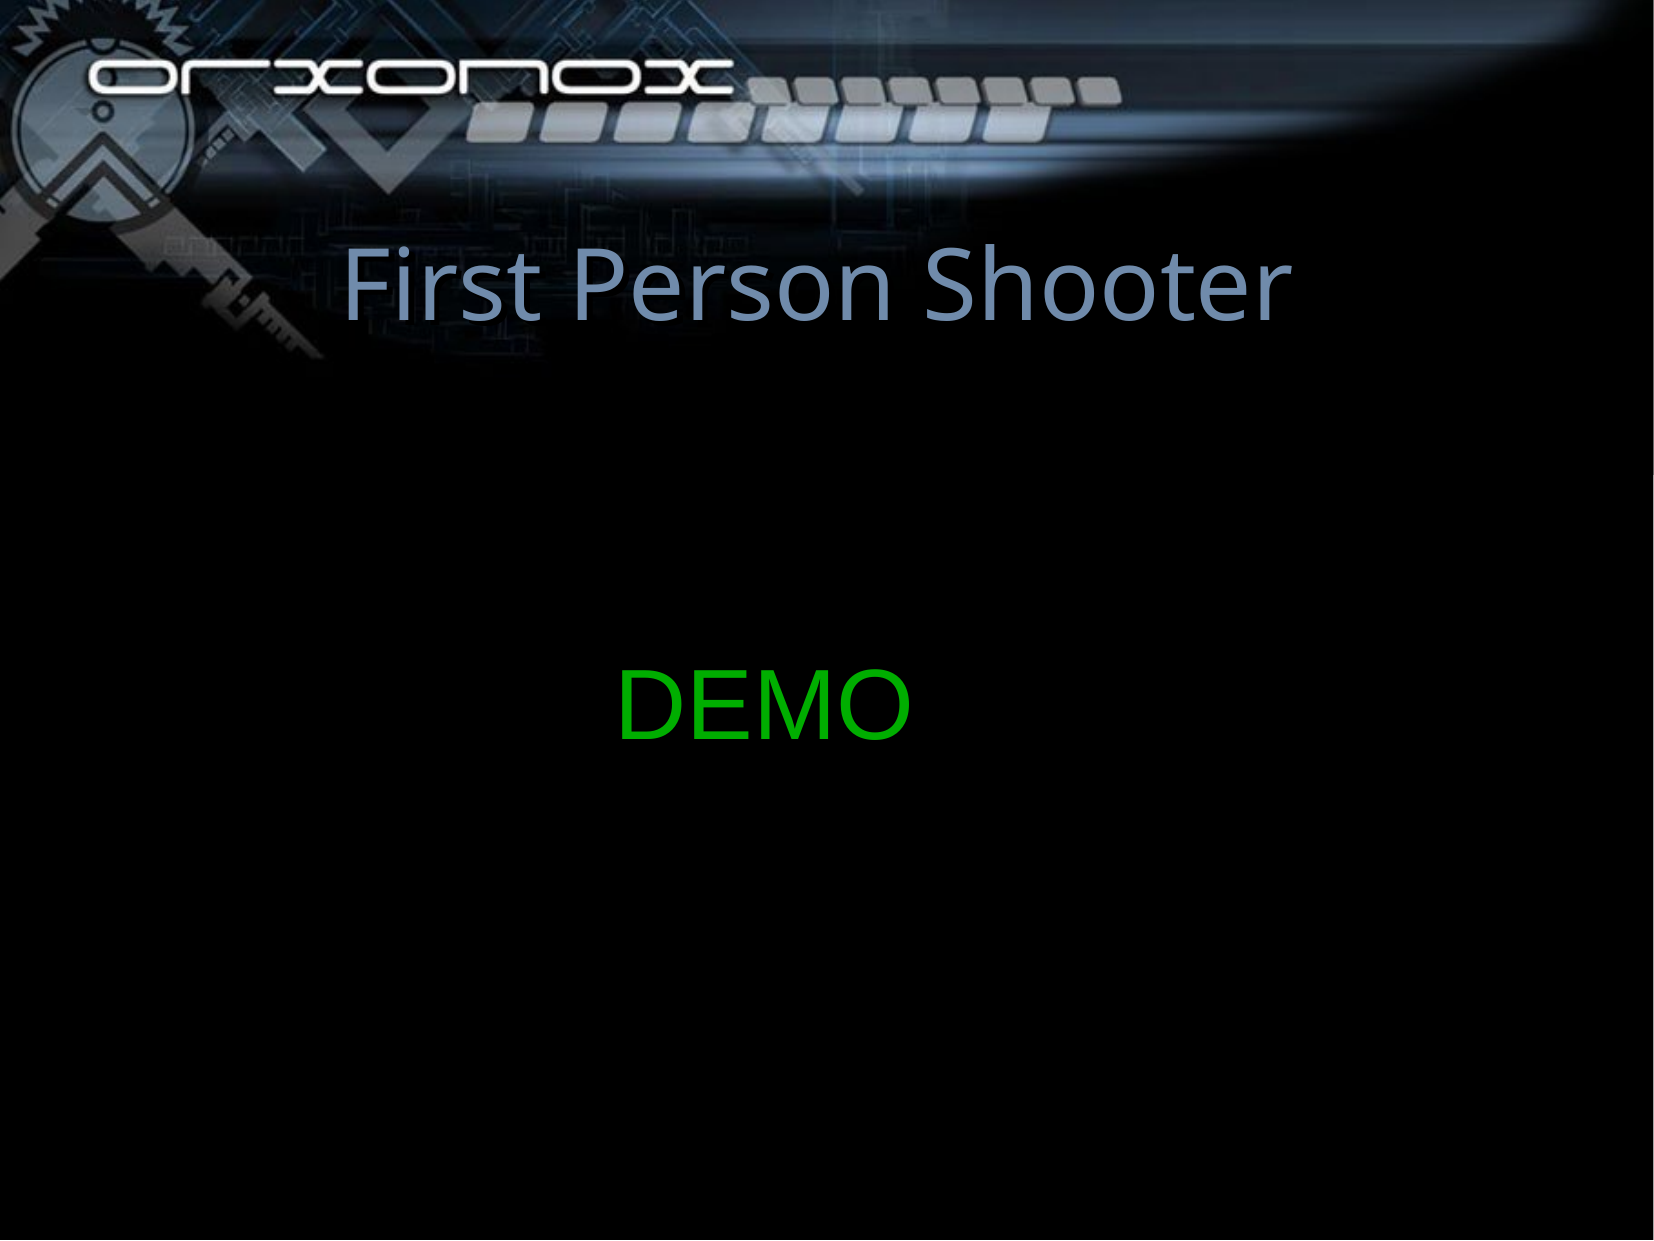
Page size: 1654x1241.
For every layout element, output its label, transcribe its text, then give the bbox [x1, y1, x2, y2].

picture [0, 0, 1654, 475]
text_box First Person Shooter [324, 205, 1426, 337]
text_box DEMO [600, 600, 1013, 802]
